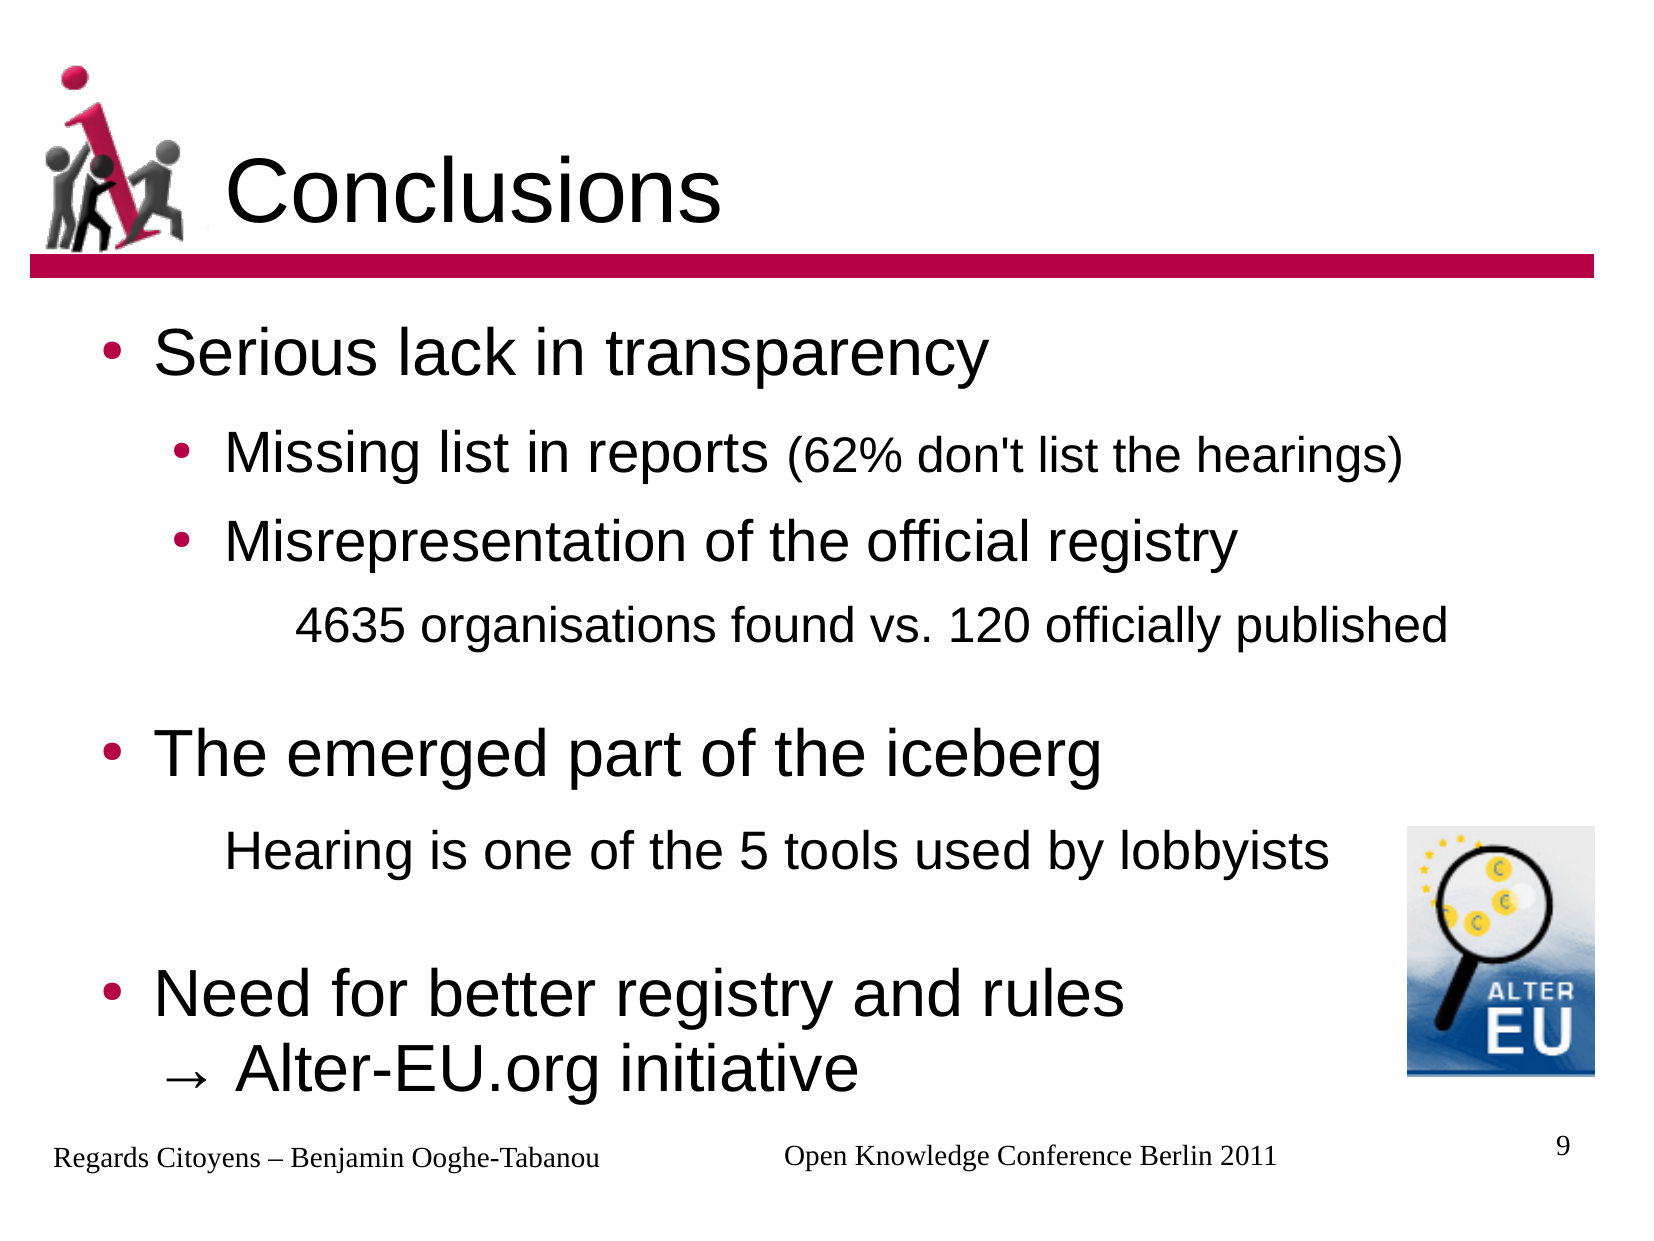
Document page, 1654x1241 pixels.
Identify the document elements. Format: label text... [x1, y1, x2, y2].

picture [29, 60, 210, 254]
picture [1407, 826, 1595, 1077]
title Conclusions [224, 94, 1654, 287]
list Serious lack in transparency Missing list in reports (62% don't list the hearings) Misrepresentation of the official registry 4635 organisations found vs. 120 officially published The emerged part of the iceberg Hearing is one of the 5 tools used by lobbyists Need for better registry and rules → Alter-EU.org initiative [82, 315, 1654, 1134]
